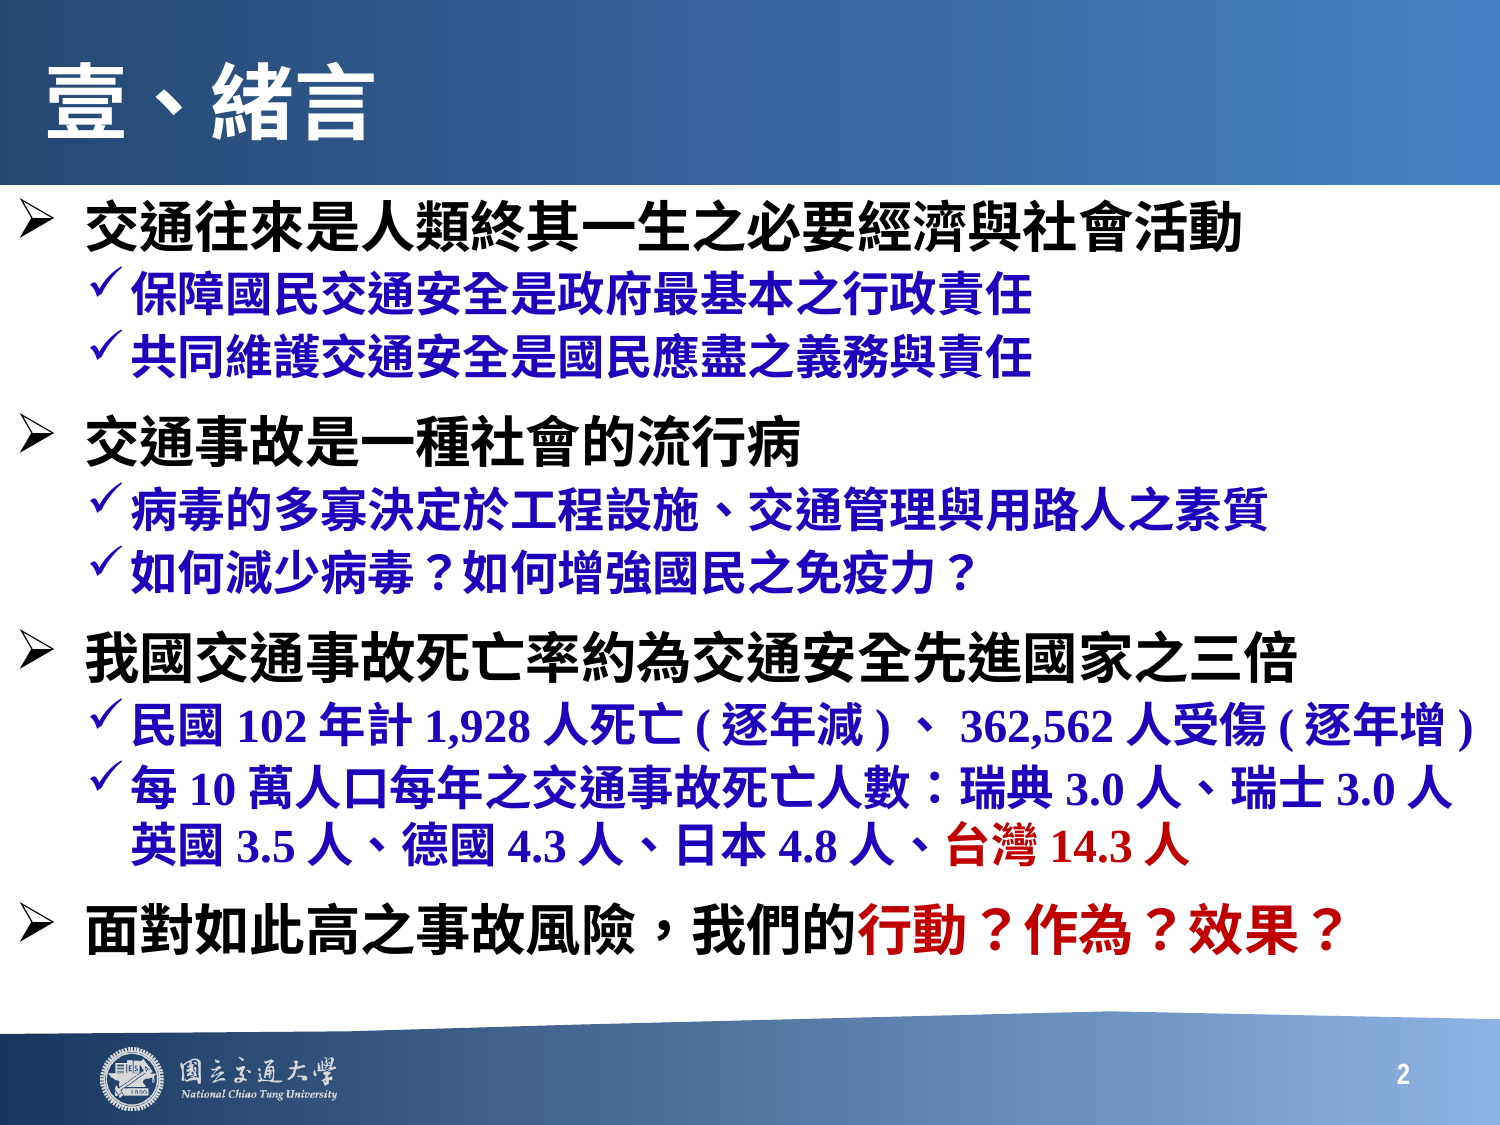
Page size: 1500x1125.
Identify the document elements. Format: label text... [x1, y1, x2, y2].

text_box <number> [1074, 1042, 1426, 1103]
list 交通往來是人類終其一生之必要經濟與社會活動 保障國民交通安全是政府最基本之行政責任 共同維護交通安全是國民應盡之義務與責任 交通事故是一種社會的流行病 病毒的多寡決定於工程設施、交通管理與用路人之素質 如何減少病毒？如何增強國民之免疫力？ 我國交通事故死亡率約為交通安全先進國家之三倍 民國102年計1,928人死亡(逐年減)、362,562人受傷(逐年增) 每10萬人口每年之交通事故死亡人數：瑞典3.0人、瑞士3.0人英國3.5人、德國4.3人、日本4.8人、台灣14.3人 面對如此高之事故風險，我們的行動？作為？效果？ [0, 184, 1500, 1012]
title 壹、緒言 [29, 30, 1426, 171]
